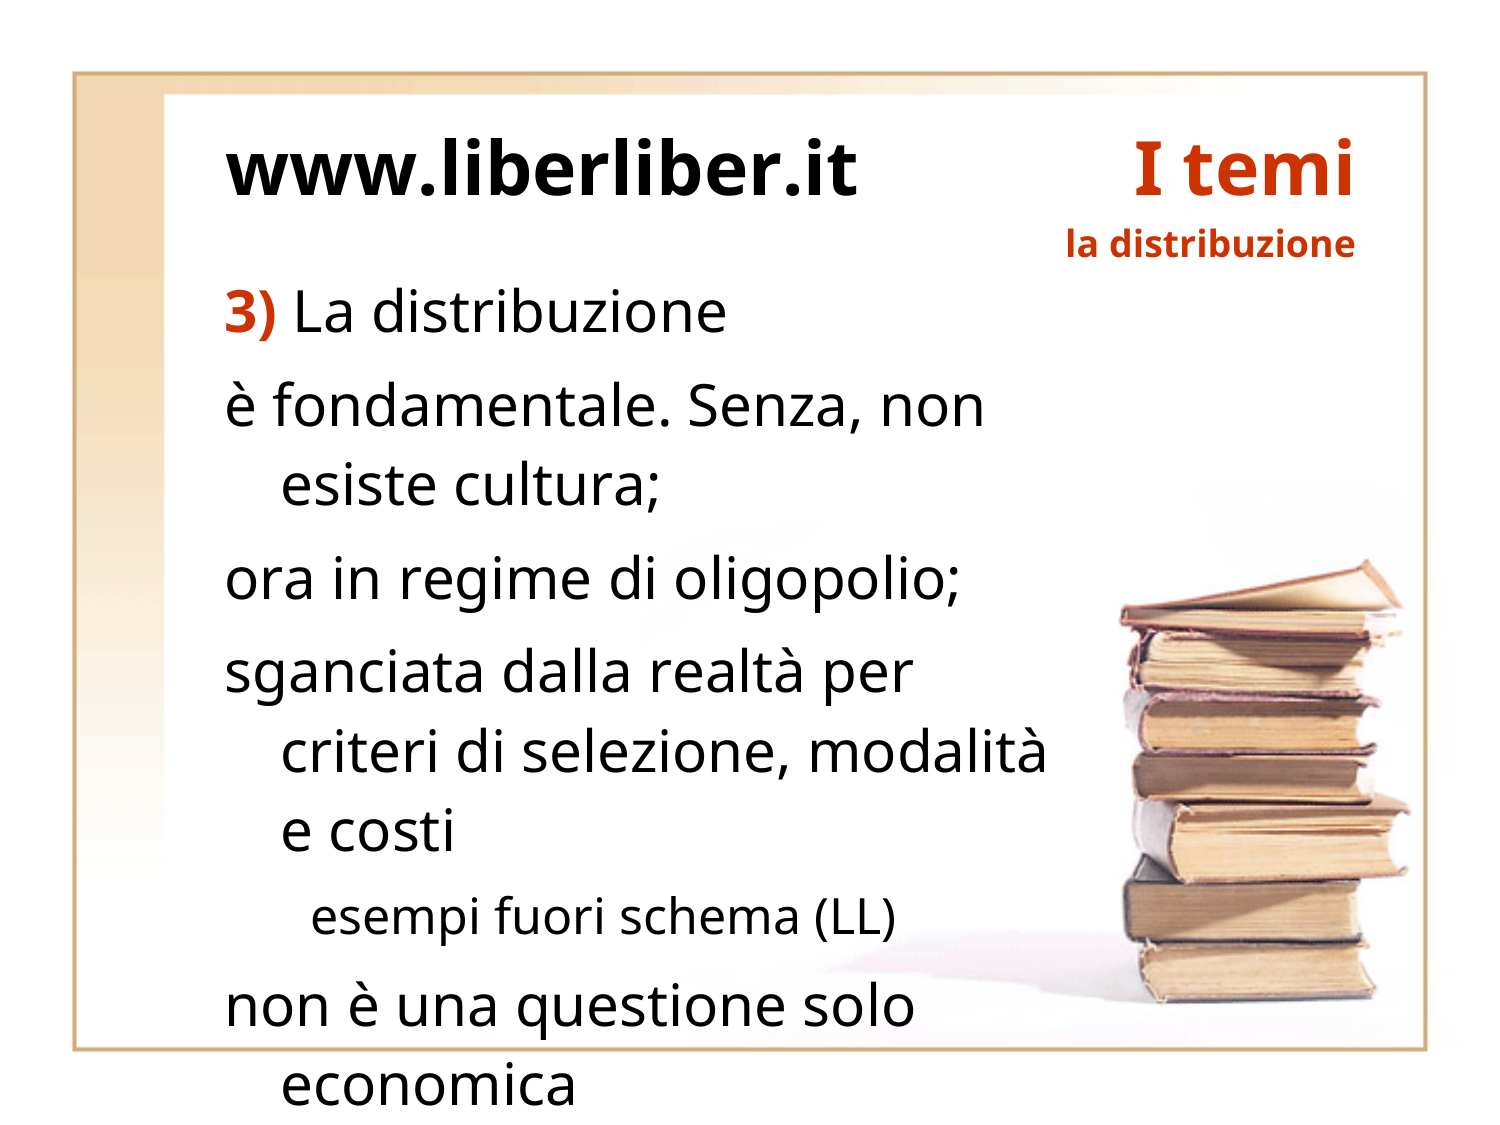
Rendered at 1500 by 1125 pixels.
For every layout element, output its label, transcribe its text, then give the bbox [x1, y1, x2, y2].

picture [0, 0, 1500, 1125]
title www.liberliber.it I temi la distribuzione [208, 117, 1372, 268]
list 3) La distribuzione è fondamentale. Senza, non esiste cultura; ora in regime di oligopolio; sganciata dalla realtà per criteri di selezione, modalità e costi esempi fuori schema (LL) non è una questione solo economica [209, 268, 1073, 1037]
